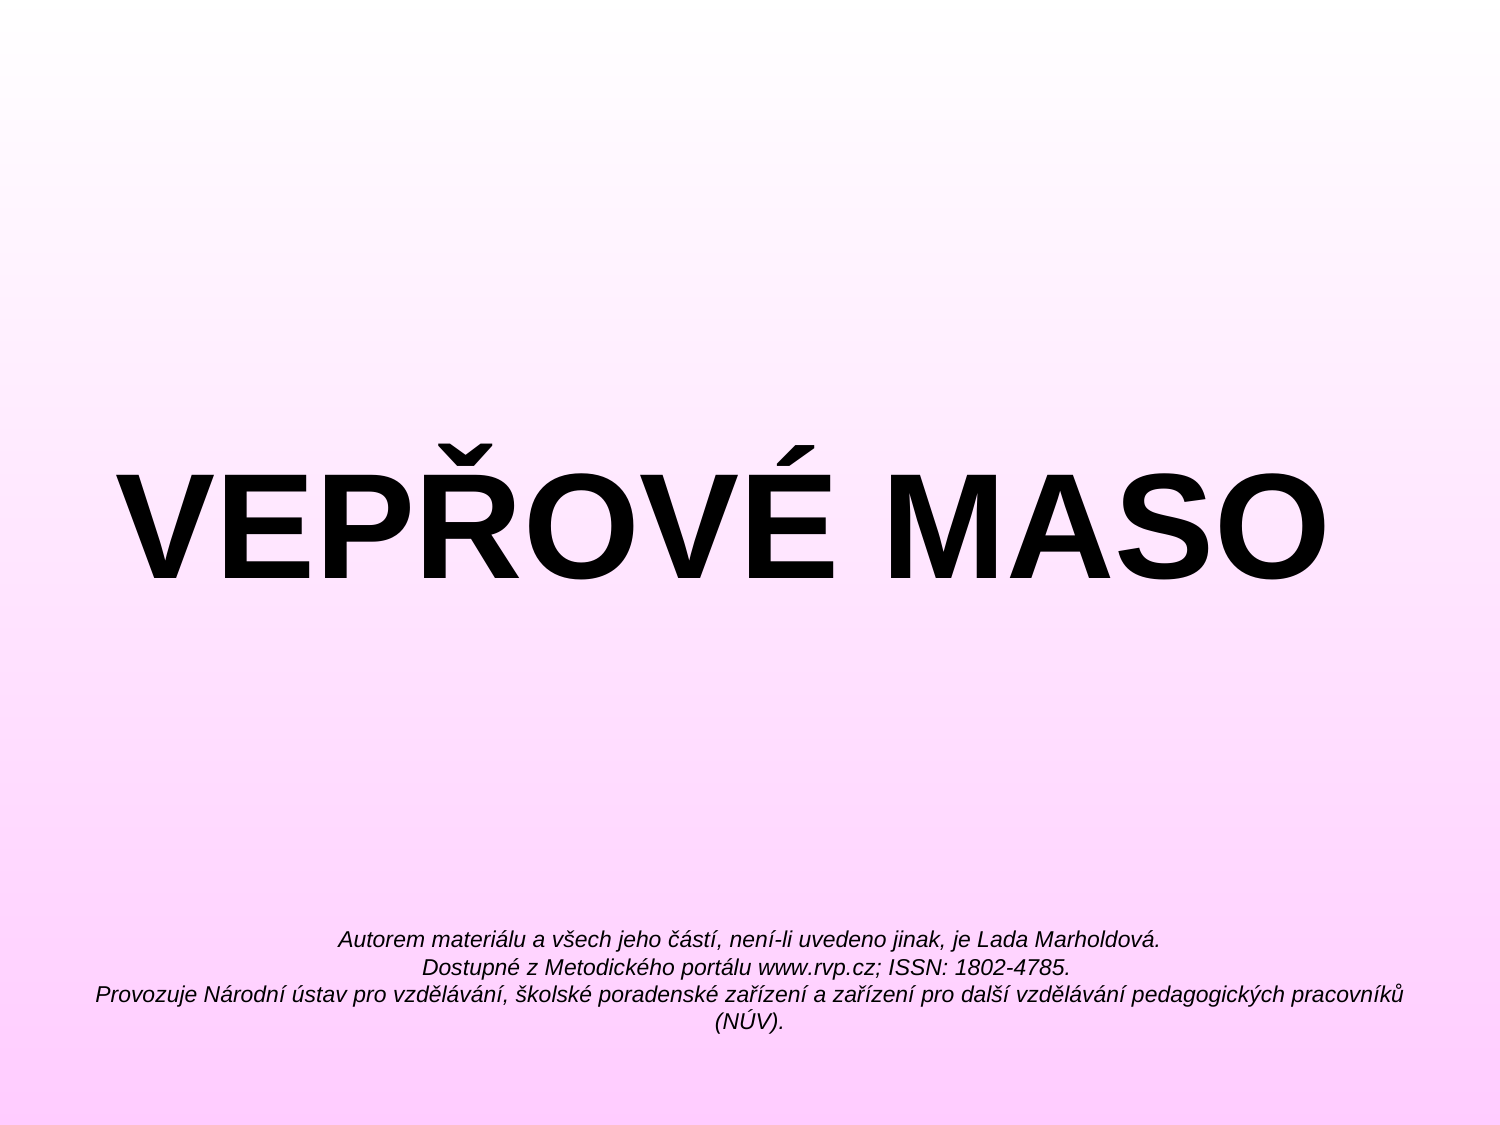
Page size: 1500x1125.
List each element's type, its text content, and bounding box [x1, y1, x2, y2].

text_box VEPŘOVÉ MASO [100, 420, 1347, 617]
text_box Autorem materiálu a všech jeho částí, není-li uvedeno jinak, je Lada Marholdová. Dostupné z Metodického portálu www.rvp.cz; ISSN: 1802-4785. Provozuje Národní ústav pro vzdělávání, školské poradenské zařízení a zařízení pro další vzdělávání pedagogických pracovníků (NÚV). [76, 916, 1424, 1085]
